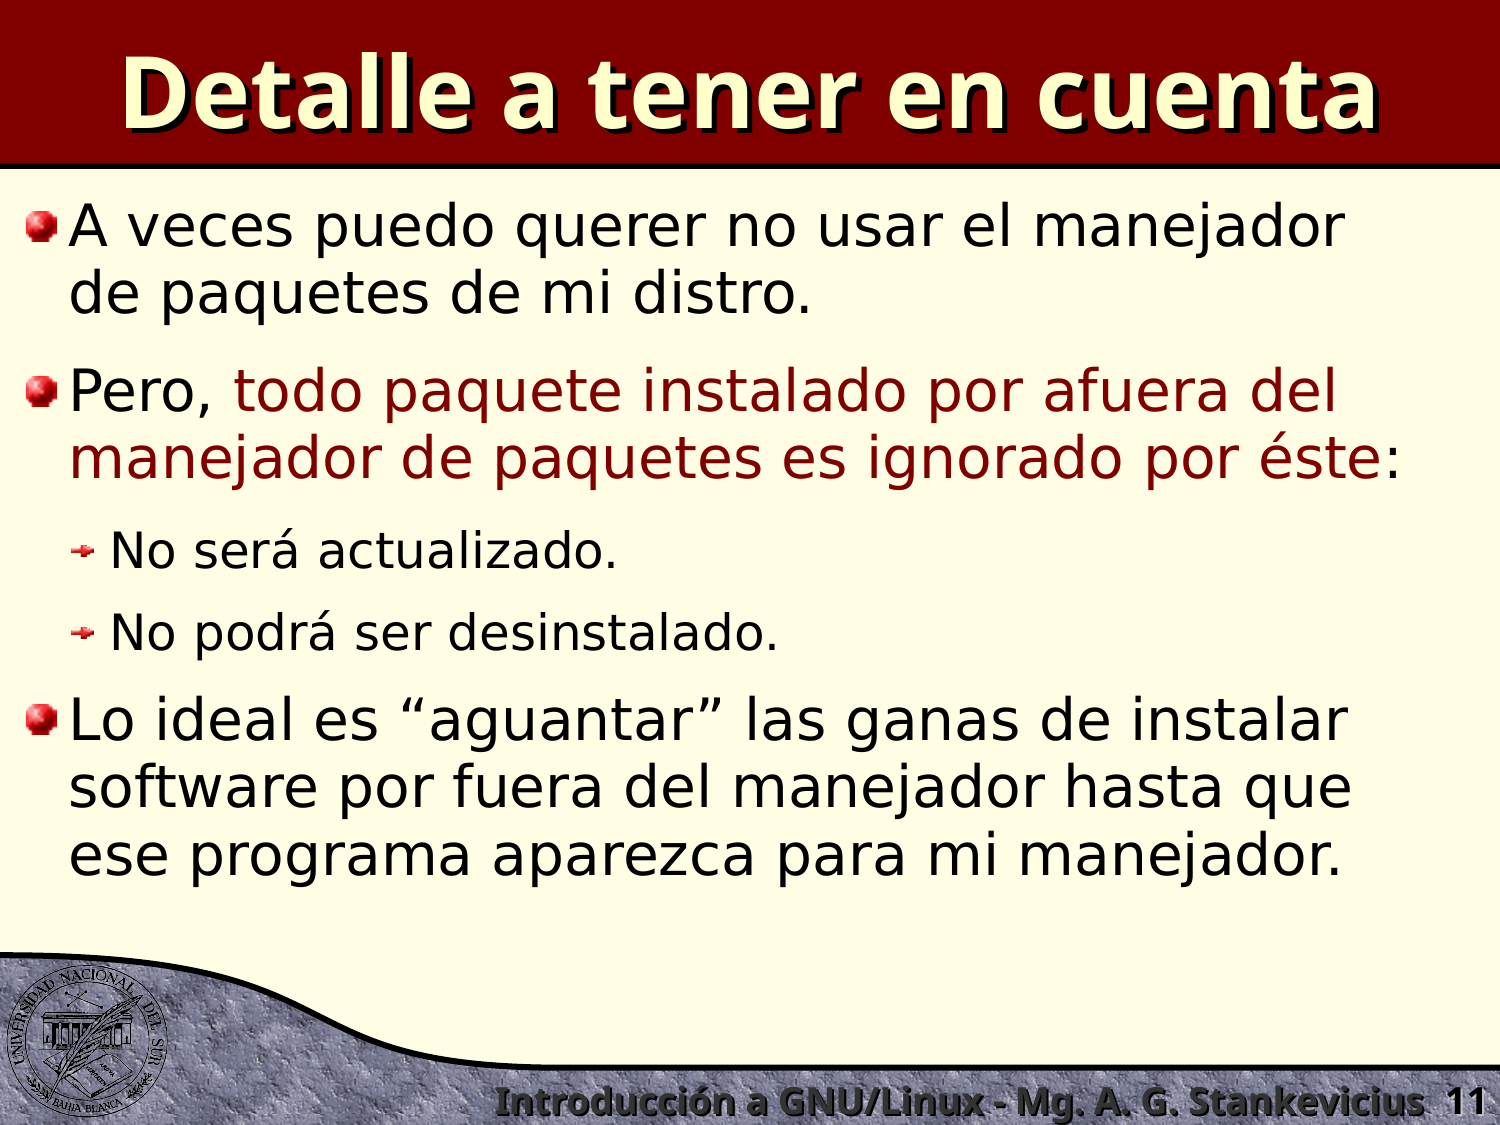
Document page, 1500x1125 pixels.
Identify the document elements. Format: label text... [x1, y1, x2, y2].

title Detalle a tener en cuenta [15, 12, 1485, 153]
list A veces puedo querer no usar el manejador de paquetes de mi distro. Pero, todo paquete instalado por afuera del manejador de paquetes es ignorado por éste: No será actualizado. No podrá ser desinstalado. Lo ideal es “aguantar” las ganas de instalar software por fuera del manejador hasta que ese programa aparezca para mi manejador. [11, 192, 1486, 935]
picture [1059, 1100, 1065, 1110]
picture [0, 956, 1500, 1125]
